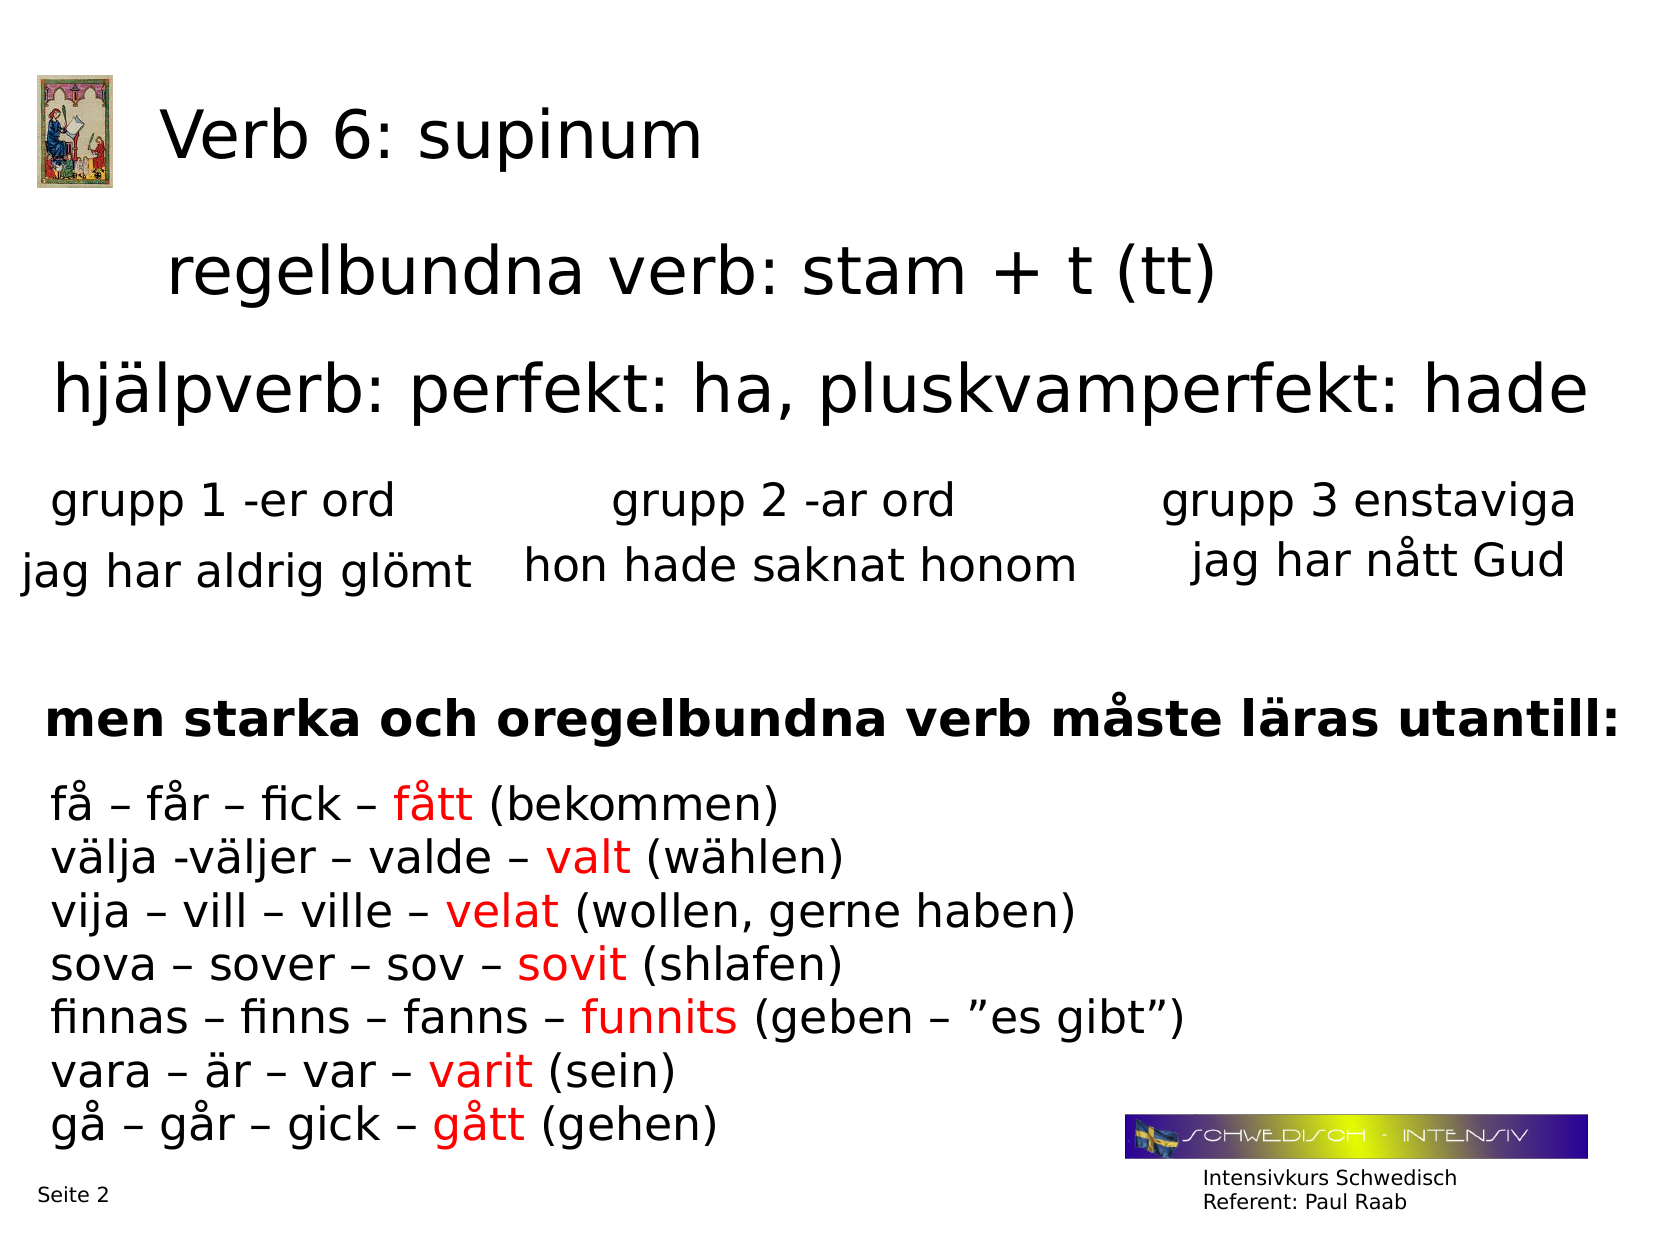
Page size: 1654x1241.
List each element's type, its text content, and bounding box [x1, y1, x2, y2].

text_box jag har nått Gud [1176, 526, 1589, 595]
text_box grupp 3 enstaviga [1146, 466, 1607, 535]
picture [1238, 1114, 1588, 1159]
text_box grupp 2 -ar ord [596, 466, 986, 531]
picture [37, 75, 113, 188]
text_box hon hade saknat honom [508, 531, 1124, 600]
text_box men starka och oregelbundna verb måste läras utantill: [29, 682, 1648, 756]
text_box Verb 6: supinum [144, 88, 751, 182]
text_box få – får – fick – fått (bekommen) välja -väljer – valde – valt (wählen) vija – vill – ville – velat (wollen, gerne haben) sova – sover – sov – sovit (shlafen) finnas – finns – fanns – funnits (geben – ”es gibt”) vara – är – var – varit (sein) gå – går – gick – gått (gehen) [35, 770, 1238, 1212]
text_box grupp 1 -er ord [36, 466, 484, 535]
text_box hjälpverb: perfekt: ha, pluskvamperfekt: hade [37, 342, 1613, 436]
text_box regelbundna verb: stam + t (tt) [151, 224, 1390, 318]
text_box jag har aldrig glömt [6, 537, 530, 606]
